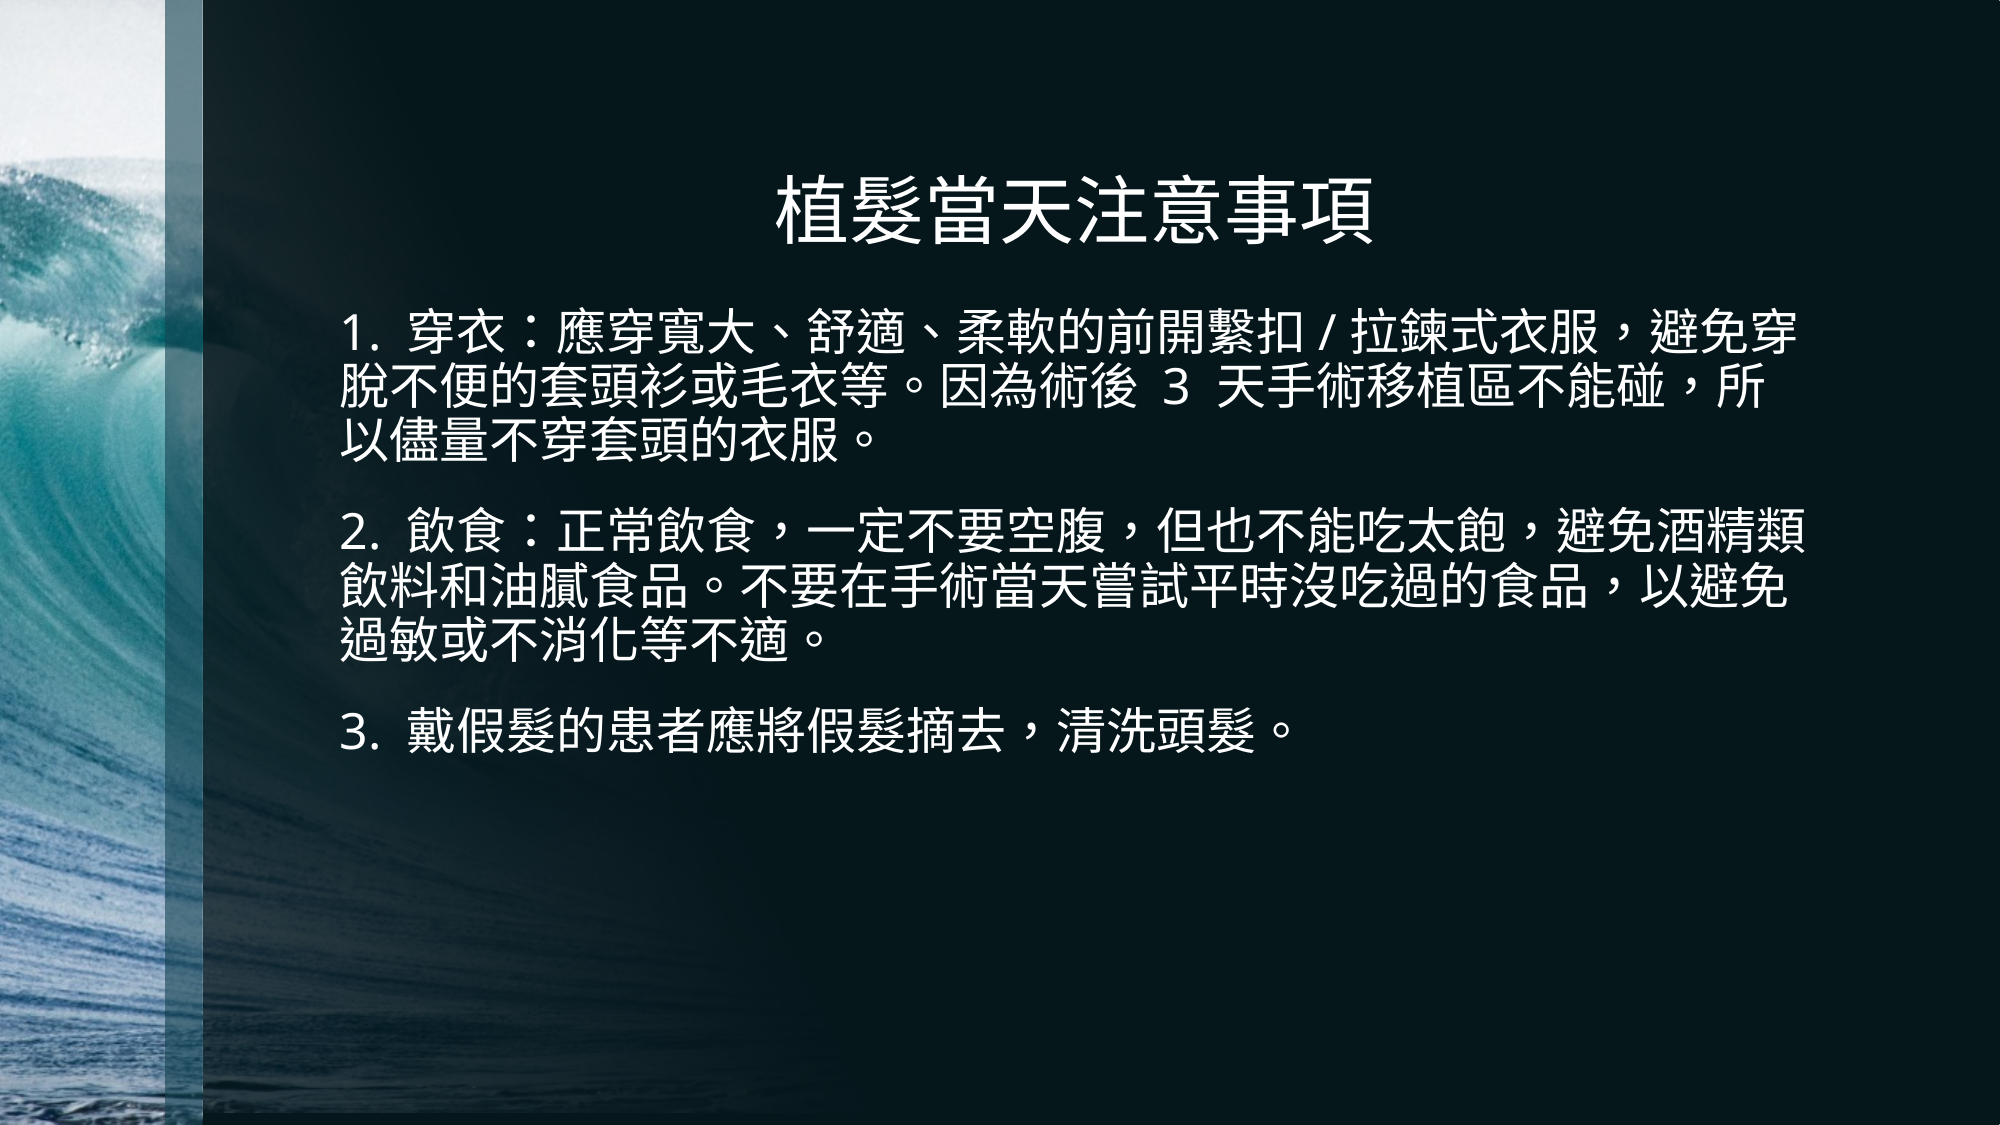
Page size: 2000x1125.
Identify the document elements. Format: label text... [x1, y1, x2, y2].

list 1. 穿衣：應穿寬大、舒適、柔軟的前開繫扣/拉鍊式衣服，避免穿脫不便的套頭衫或毛衣等。因為術後 3 天手術移植區不能碰，所以儘量不穿套頭的衣服。 2. 飲食：正常飲食，一定不要空腹，但也不能吃太飽，避免酒精類飲料和油膩食品。不要在手術當天嘗試平時沒吃過的食品，以避免過敏或不消化等不適。 3. 戴假髮的患者應將假髮摘去，清洗頭髮。 [324, 299, 1825, 1026]
title 植髮當天注意事項 [324, 62, 1825, 263]
